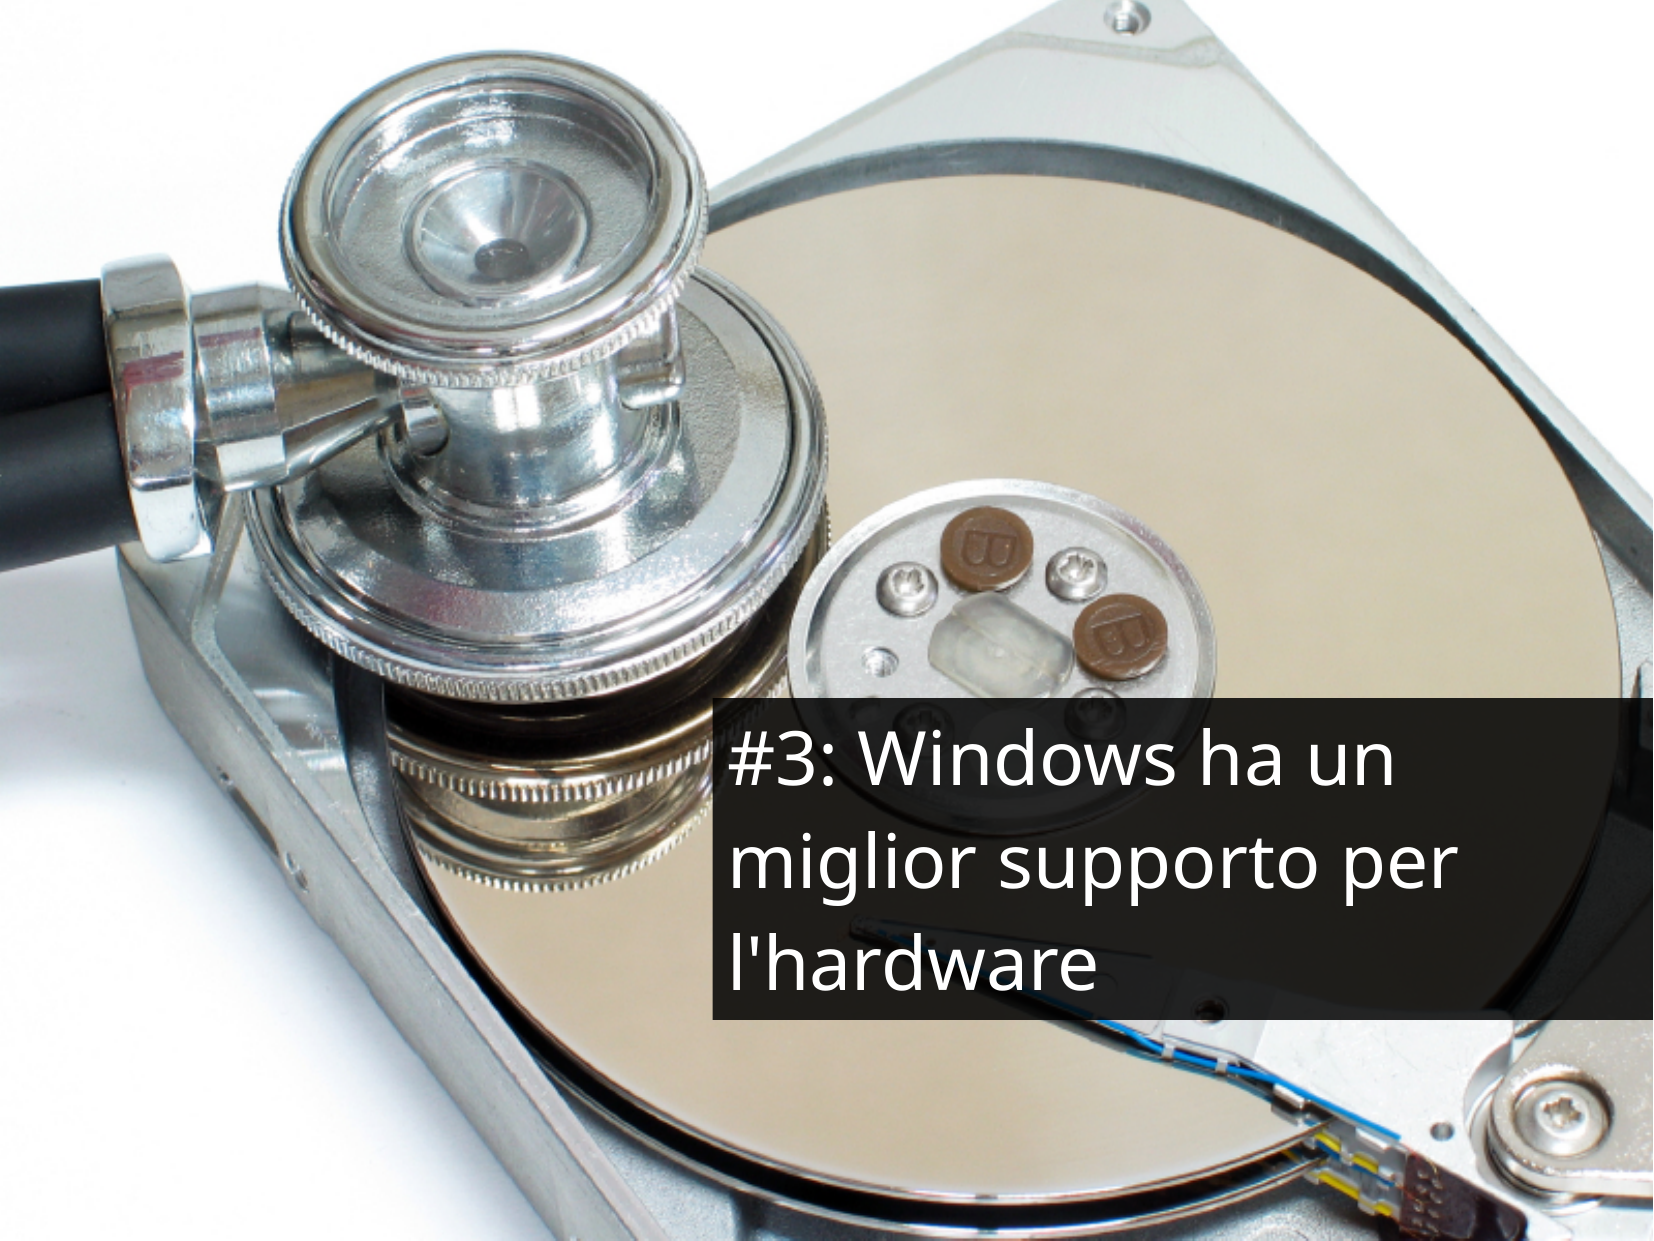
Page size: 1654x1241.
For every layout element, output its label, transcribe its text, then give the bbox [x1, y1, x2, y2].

text_box #3: Windows ha un miglior supporto per l'hardware [712, 698, 1653, 702]
picture [0, 0, 1653, 1241]
